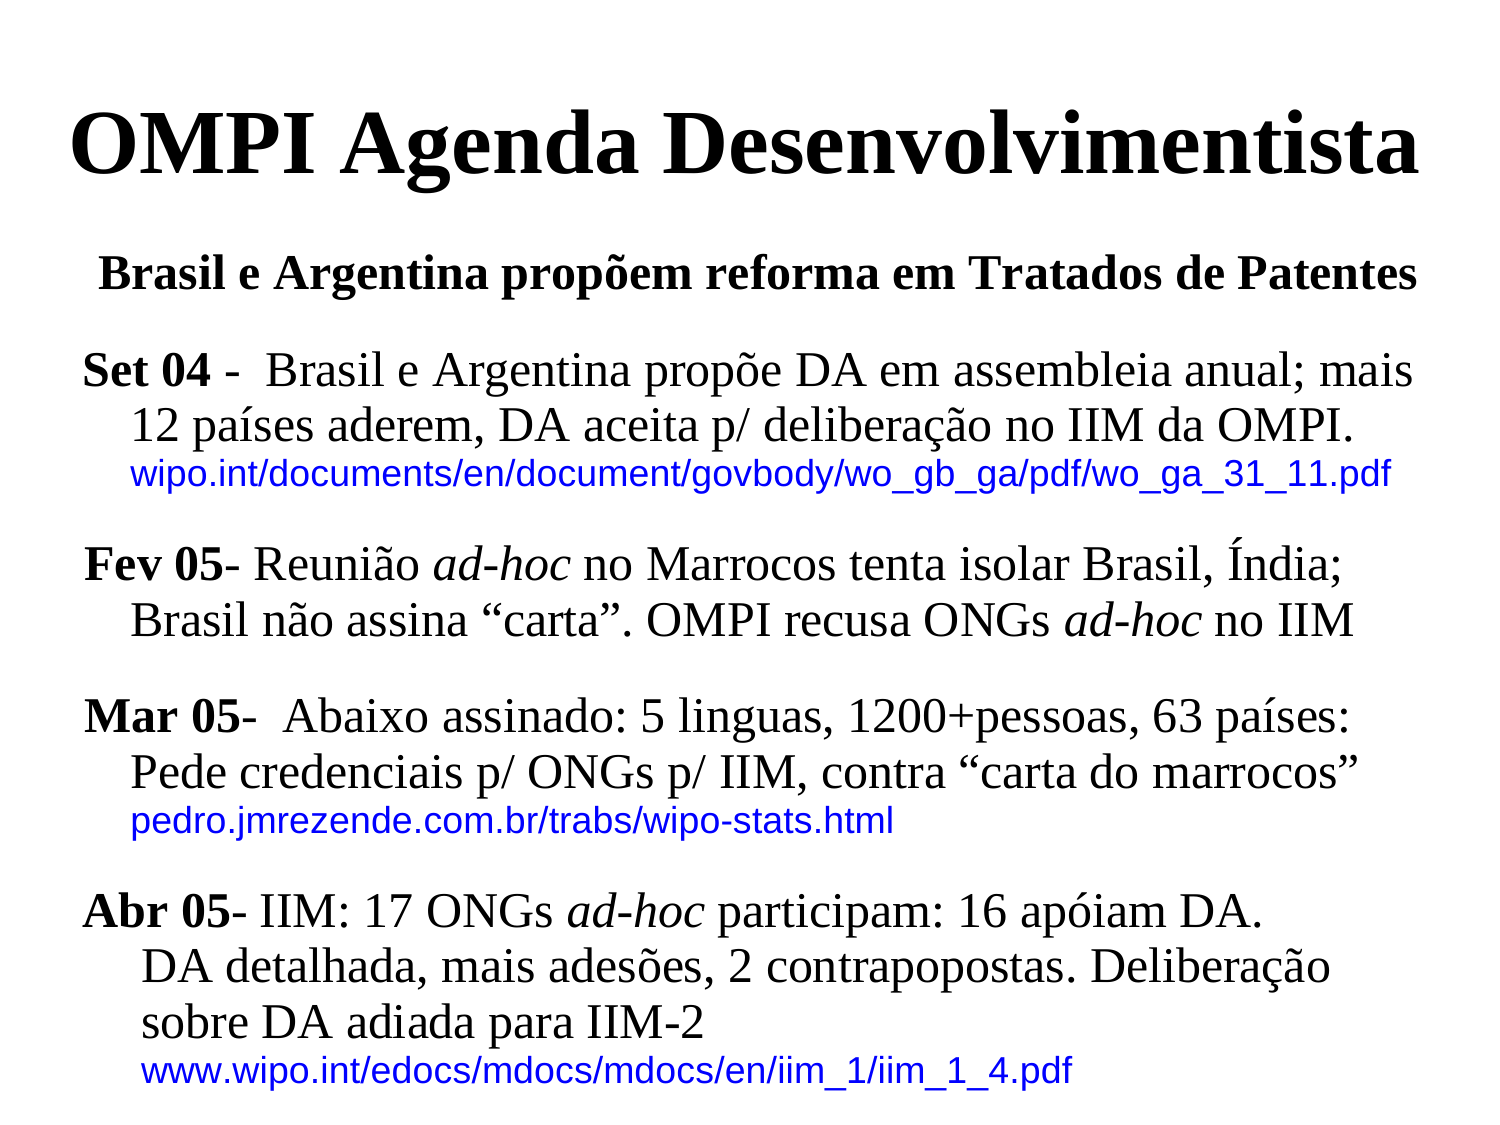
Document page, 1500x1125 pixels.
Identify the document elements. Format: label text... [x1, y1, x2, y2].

text_box Brasil e Argentina propõem reforma em Tratados de Patentes Set 04 - Brasil e Argentina propõe DA em assembleia anual; mais 12 países aderem, DA aceita p/ deliberação no IIM da OMPI. wipo.int/documents/en/document/govbody/wo_gb_ga/pdf/wo_ga_31_11.pdf Fev 05- Reunião ad-hoc no Marrocos tenta isolar Brasil, Índia; Brasil não assina “carta”. OMPI recusa ONGs ad-hoc no IIM Mar 05- Abaixo assinado: 5 linguas, 1200+pessoas, 63 países: Pede credenciais p/ ONGs p/ IIM, contra “carta do marrocos” pedro.jmrezende.com.br/trabs/wipo-stats.html Abr 05- IIM: 17 ONGs ad-hoc participam: 16 apóiam DA. DA detalhada, mais adesões, 2 contrapopostas. Deliberação sobre DA adiada para IIM-2 www.wipo.int/edocs/mdocs/mdocs/en/iim_1/iim_1_4.pdf [82, 229, 1421, 1125]
title OMPI Agenda Desenvolvimentista [20, 62, 1469, 223]
